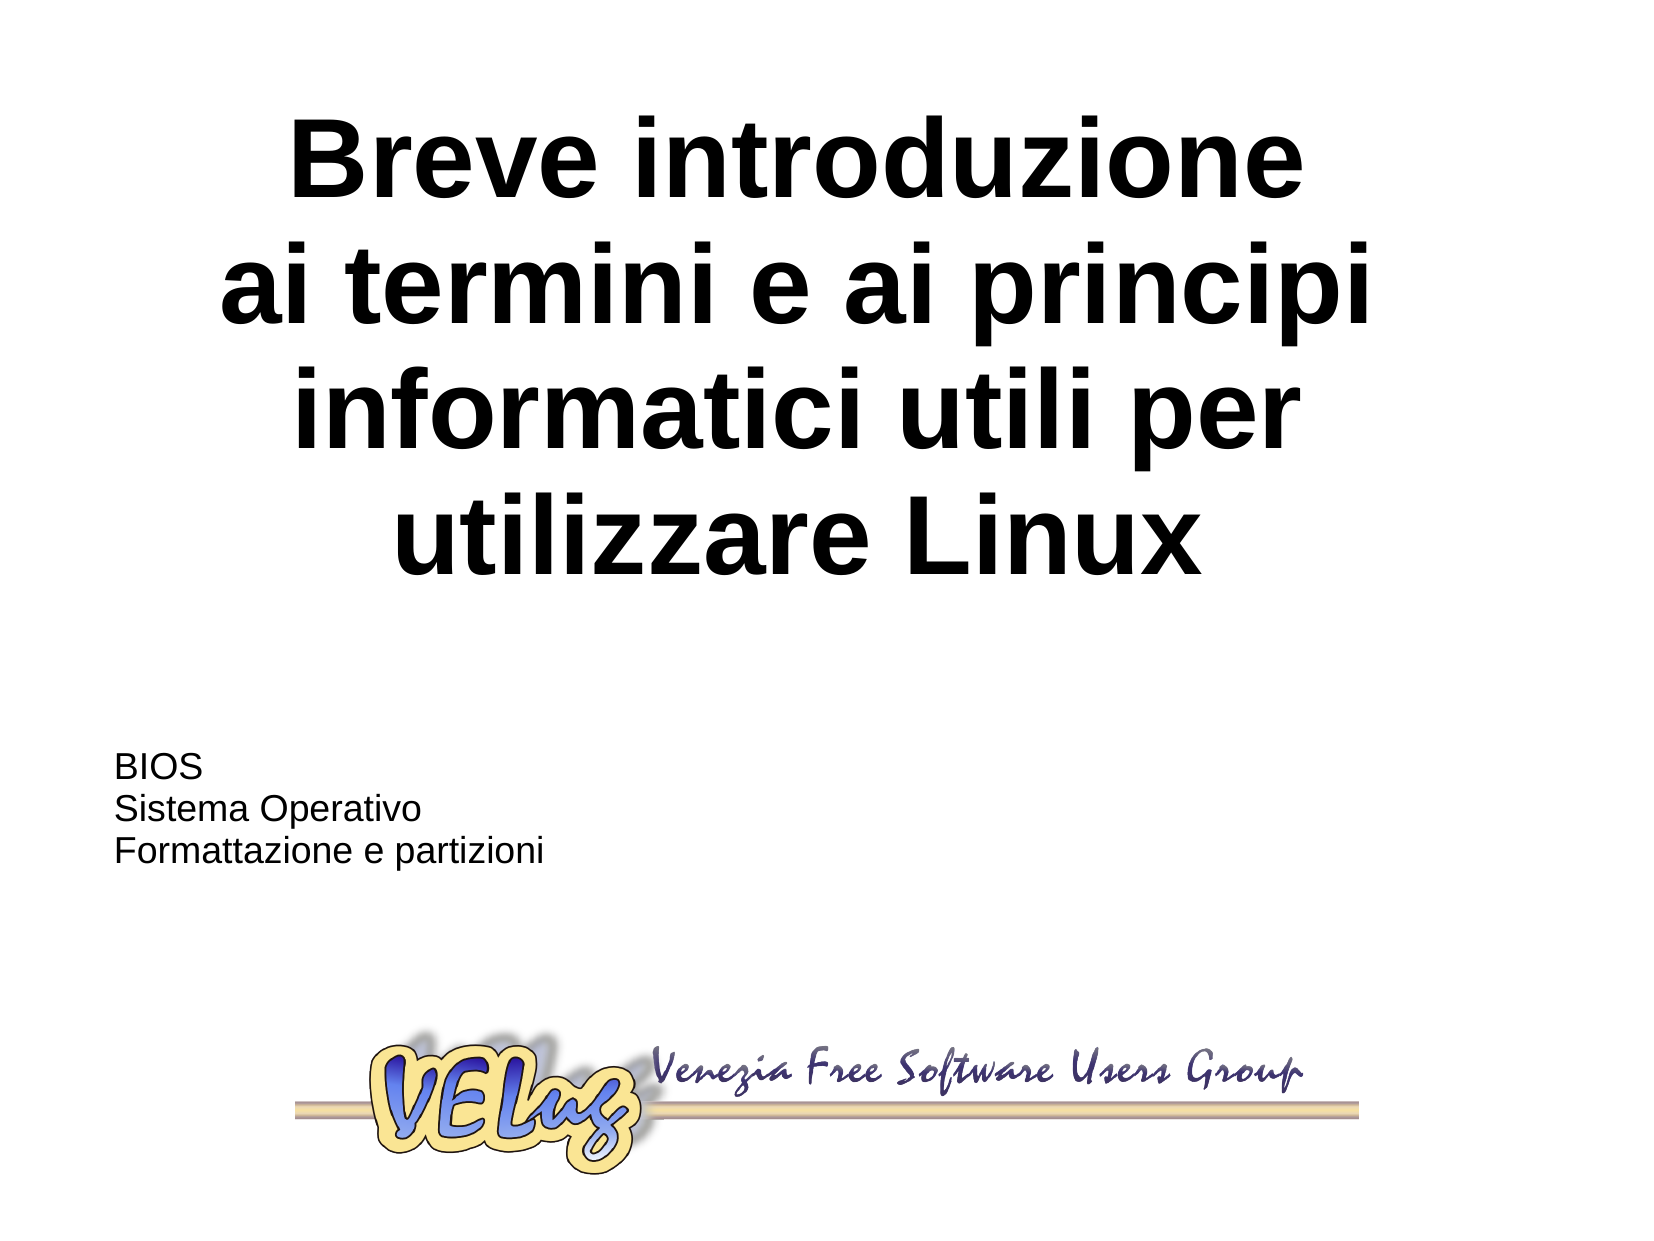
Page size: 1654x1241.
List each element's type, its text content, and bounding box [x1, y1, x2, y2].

text_box BIOS Sistema Operativo Formattazione e partizioni [88, 738, 1152, 879]
text_box Breve introduzione ai termini e ai principi informatici utili per utilizzare Linux [88, 88, 1506, 606]
picture [295, 974, 1359, 1221]
